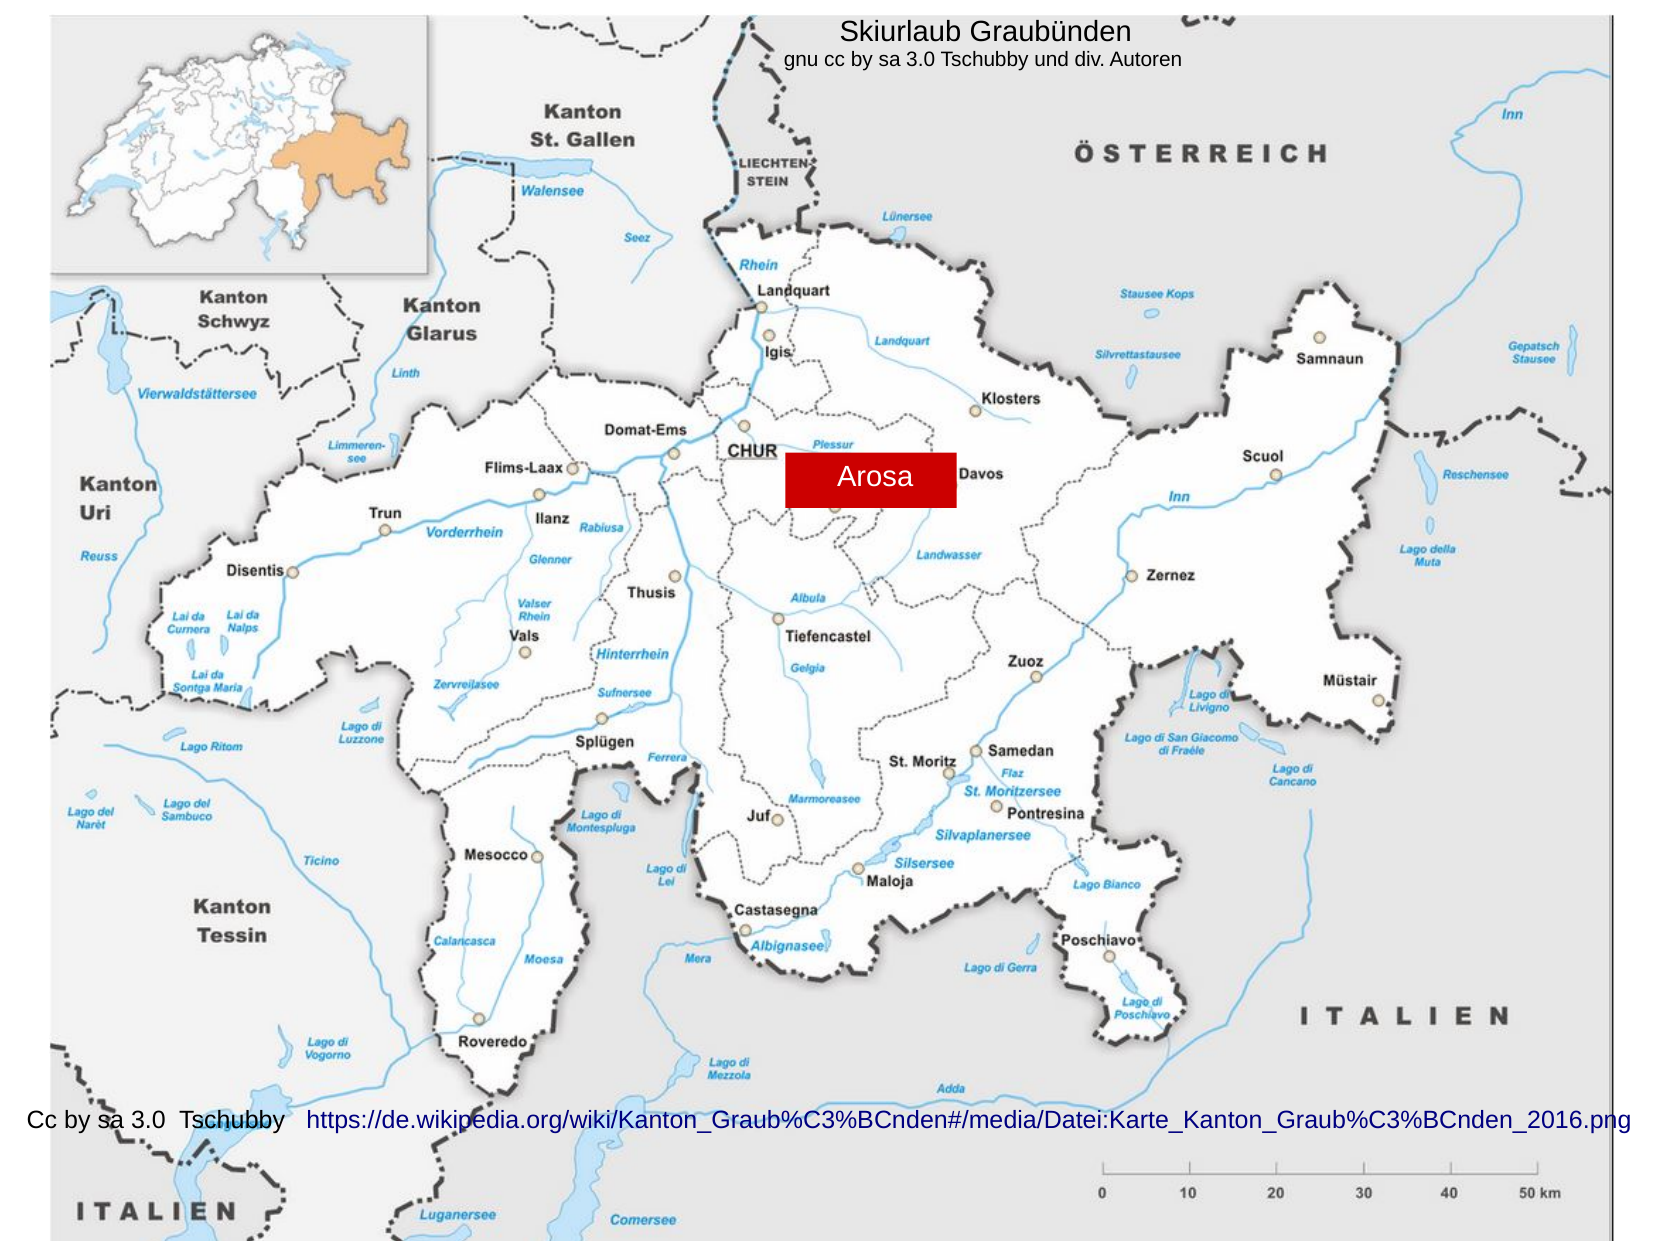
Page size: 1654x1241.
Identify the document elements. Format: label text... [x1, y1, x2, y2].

picture [49, 14, 1615, 1098]
text_box Skiurlaub Graubünden gnu cc by sa 3.0 Tschubby und div. Autoren [342, 15, 1630, 71]
picture [49, 1198, 1615, 1241]
text_box Cc by sa 3.0 Tschubby https://de.wikipedia.org/wiki/Kanton_Graub%C3%BCnden#/media/Datei:Karte_Kanton_Graub%C3%BCnden_2016.png [11, 1098, 1654, 1198]
text_box Arosa [785, 452, 957, 508]
